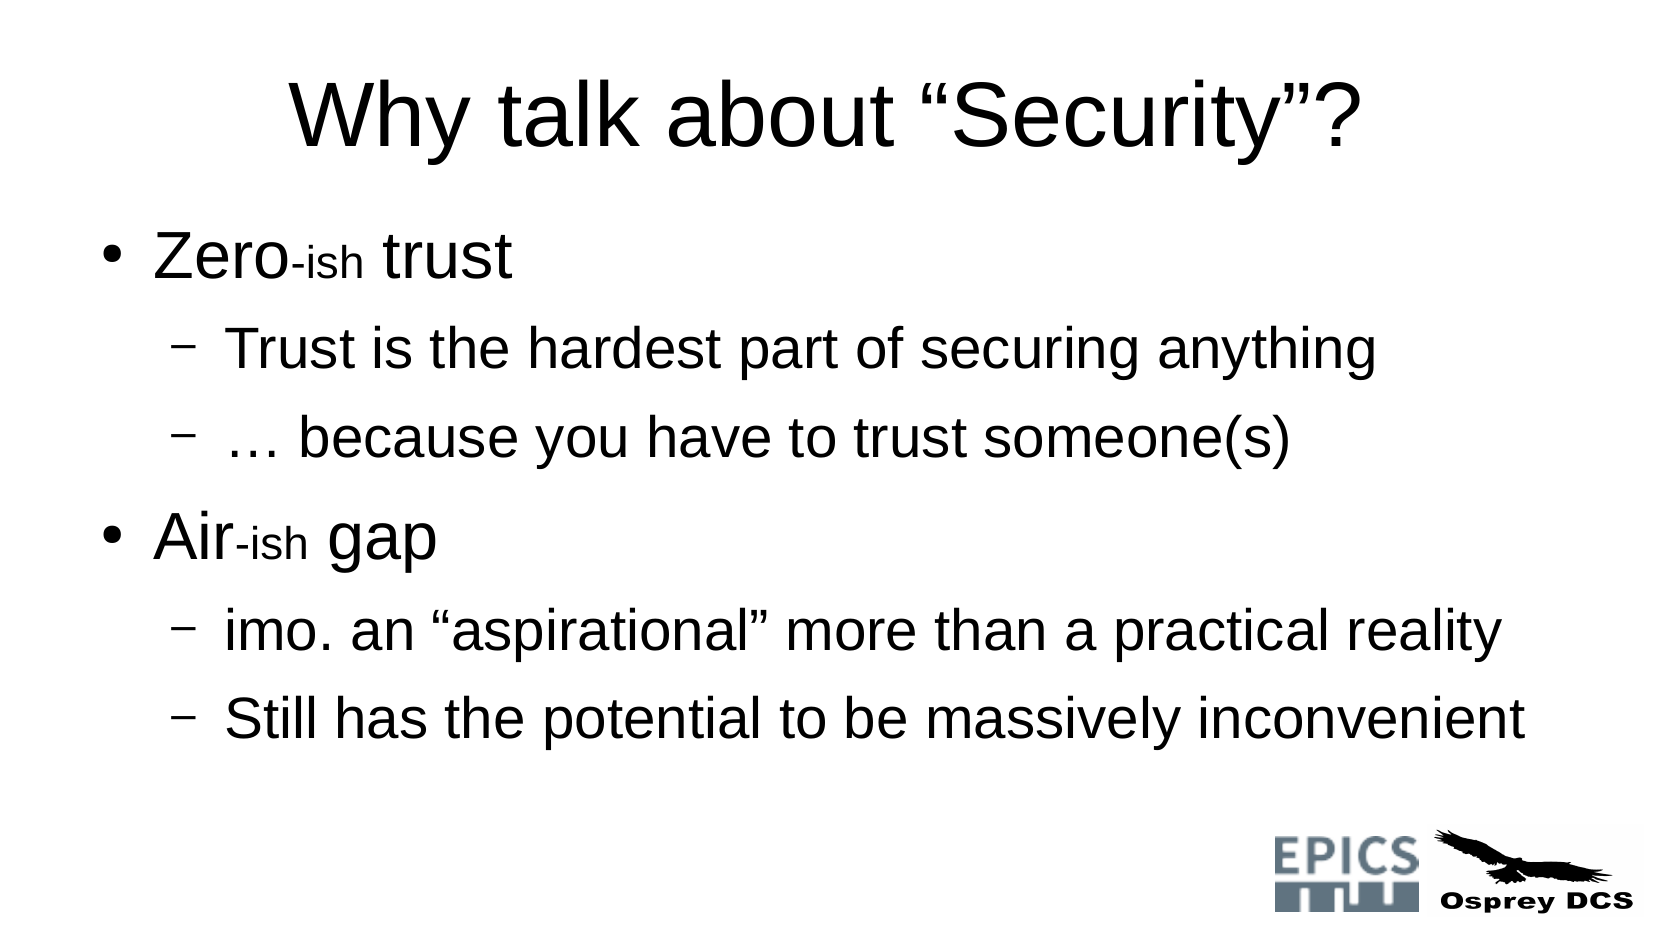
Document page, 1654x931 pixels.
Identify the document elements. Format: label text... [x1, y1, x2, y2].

picture [1275, 836, 1419, 912]
picture [1427, 824, 1644, 917]
title Why talk about “Security”? [82, 37, 1571, 193]
list Zero-ish trust Trust is the hardest part of securing anything … because you have to trust someone(s) Air-ish gap imo. an “aspirational” more than a practical reality Still has the potential to be massively inconvenient [82, 217, 1571, 758]
